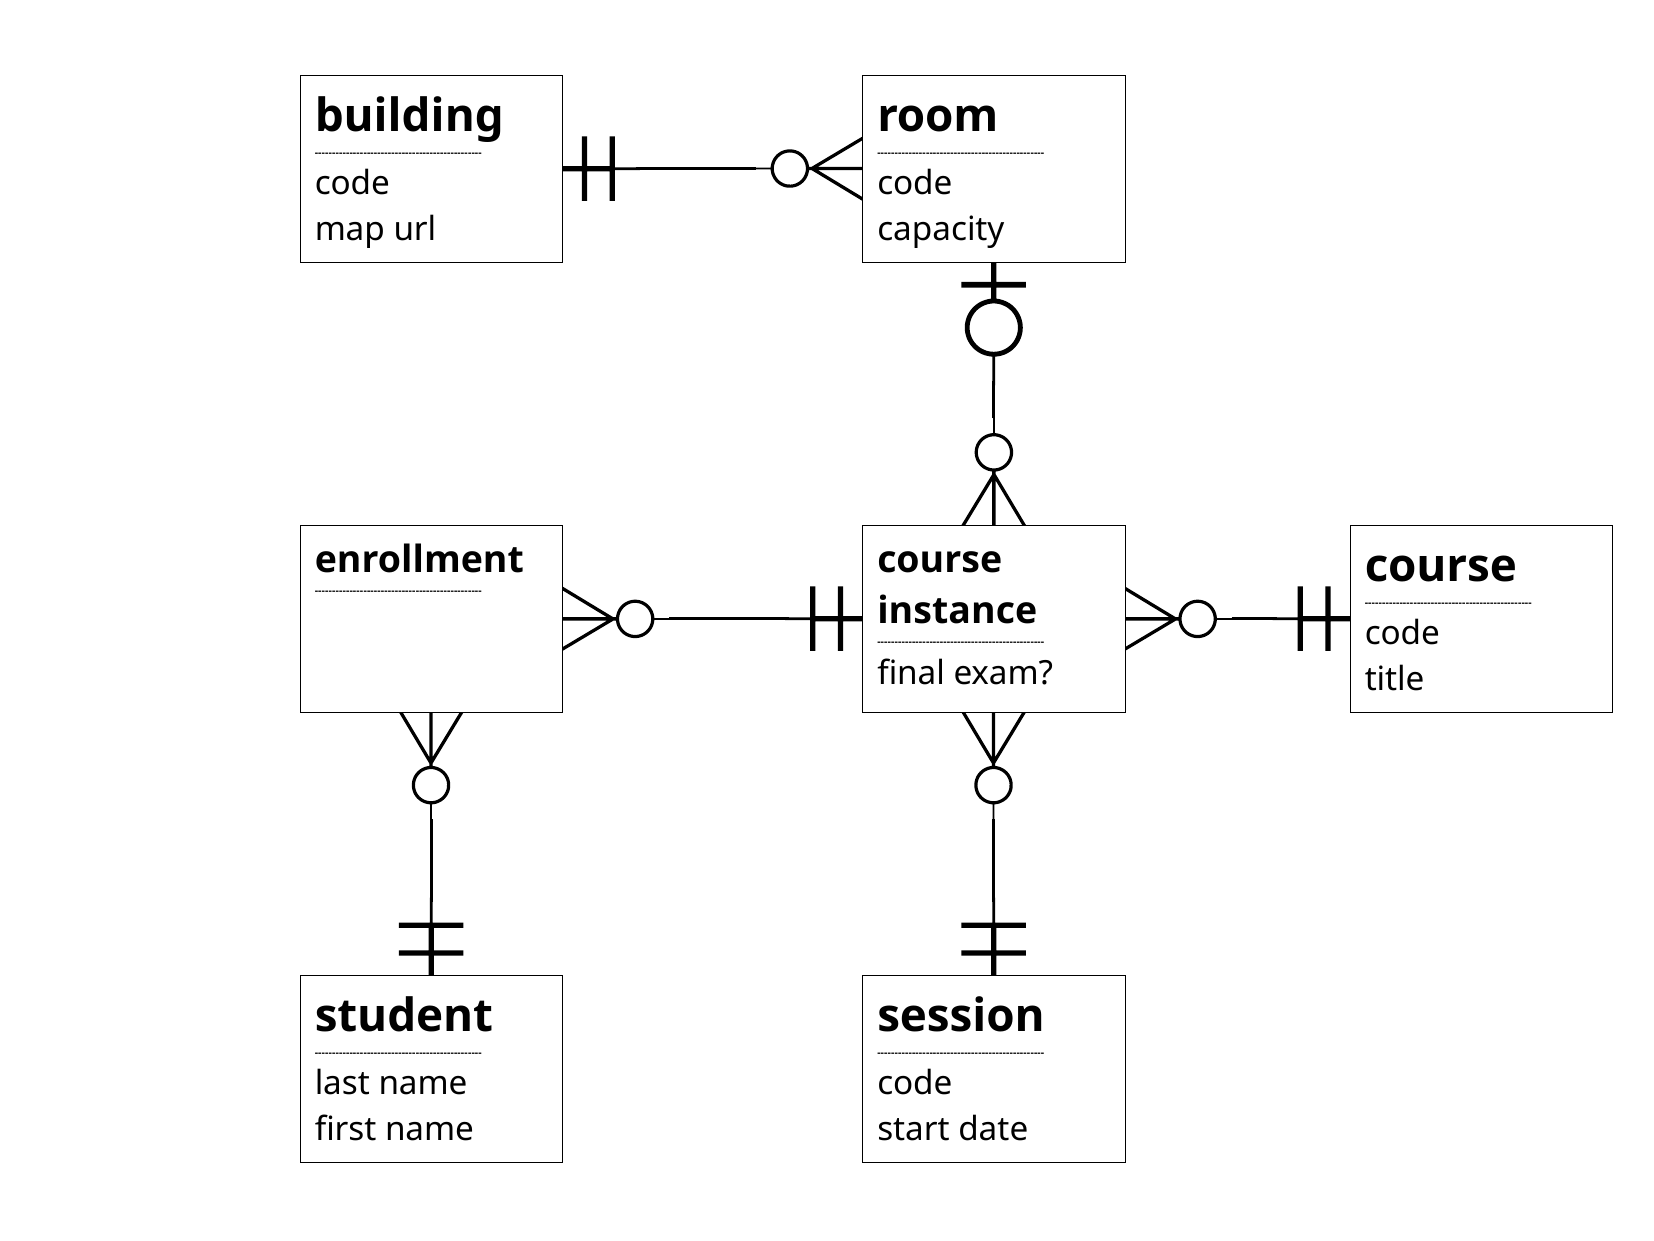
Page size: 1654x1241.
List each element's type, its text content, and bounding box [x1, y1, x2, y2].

text_box student ------------------------------------------------ last name first name [300, 975, 563, 1163]
text_box course instance ------------------------------------------------ final exam? [862, 525, 1126, 713]
text_box building ------------------------------------------------ code map url [300, 75, 563, 263]
text_box enrollment ------------------------------------------------ [300, 525, 563, 713]
text_box session ------------------------------------------------ code start date [862, 975, 1126, 1163]
text_box room ------------------------------------------------ code capacity [862, 75, 1126, 263]
text_box course ------------------------------------------------ code title [1350, 525, 1613, 713]
